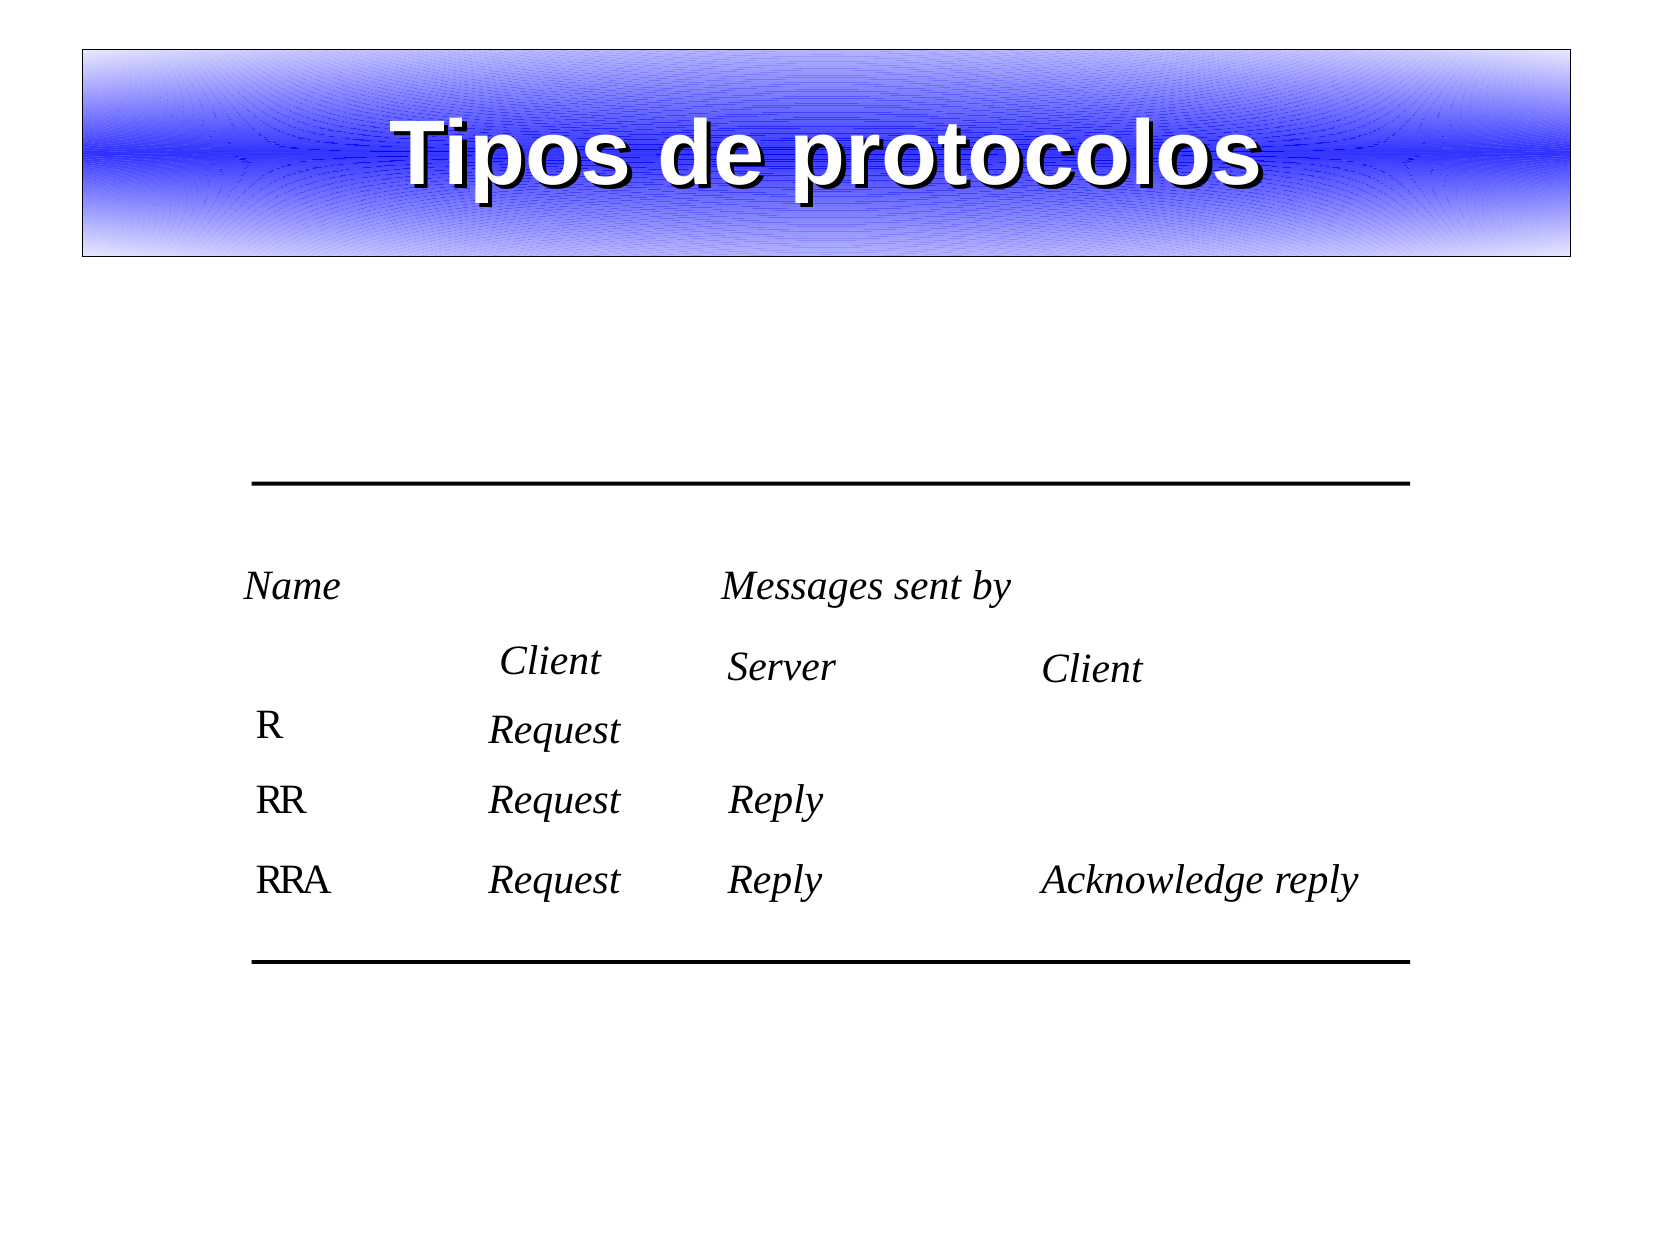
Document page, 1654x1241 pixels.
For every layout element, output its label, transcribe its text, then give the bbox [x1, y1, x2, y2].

text_box Name [243, 557, 387, 608]
text_box Request [488, 772, 631, 823]
text_box R [296, 878, 301, 886]
text_box R [279, 851, 301, 902]
text_box Reply [738, 788, 748, 799]
text_box [251, 481, 1411, 486]
text_box Reply [727, 851, 847, 902]
text_box R [279, 772, 308, 823]
text_box Acknowledge reply [1041, 851, 1360, 902]
text_box R [255, 772, 279, 823]
text_box Client [499, 632, 642, 683]
title Tipos de protocolos [82, 49, 1571, 257]
text_box Server [727, 638, 870, 689]
text_box R [288, 868, 298, 879]
text_box R [264, 868, 274, 879]
text_box Reply [776, 876, 787, 892]
text_box Messages sent by [721, 557, 1097, 608]
text_box R [264, 788, 274, 799]
text_box R [255, 697, 284, 748]
text_box Request [488, 851, 631, 902]
text_box Reply [728, 772, 824, 823]
text_box Request [488, 702, 631, 753]
text_box A [310, 869, 320, 882]
text_box Reply [737, 868, 747, 879]
text_box R [255, 851, 279, 902]
text_box [251, 960, 1411, 964]
text_box Request [537, 875, 548, 891]
text_box A [301, 851, 333, 902]
text_box Client [1041, 641, 1184, 692]
